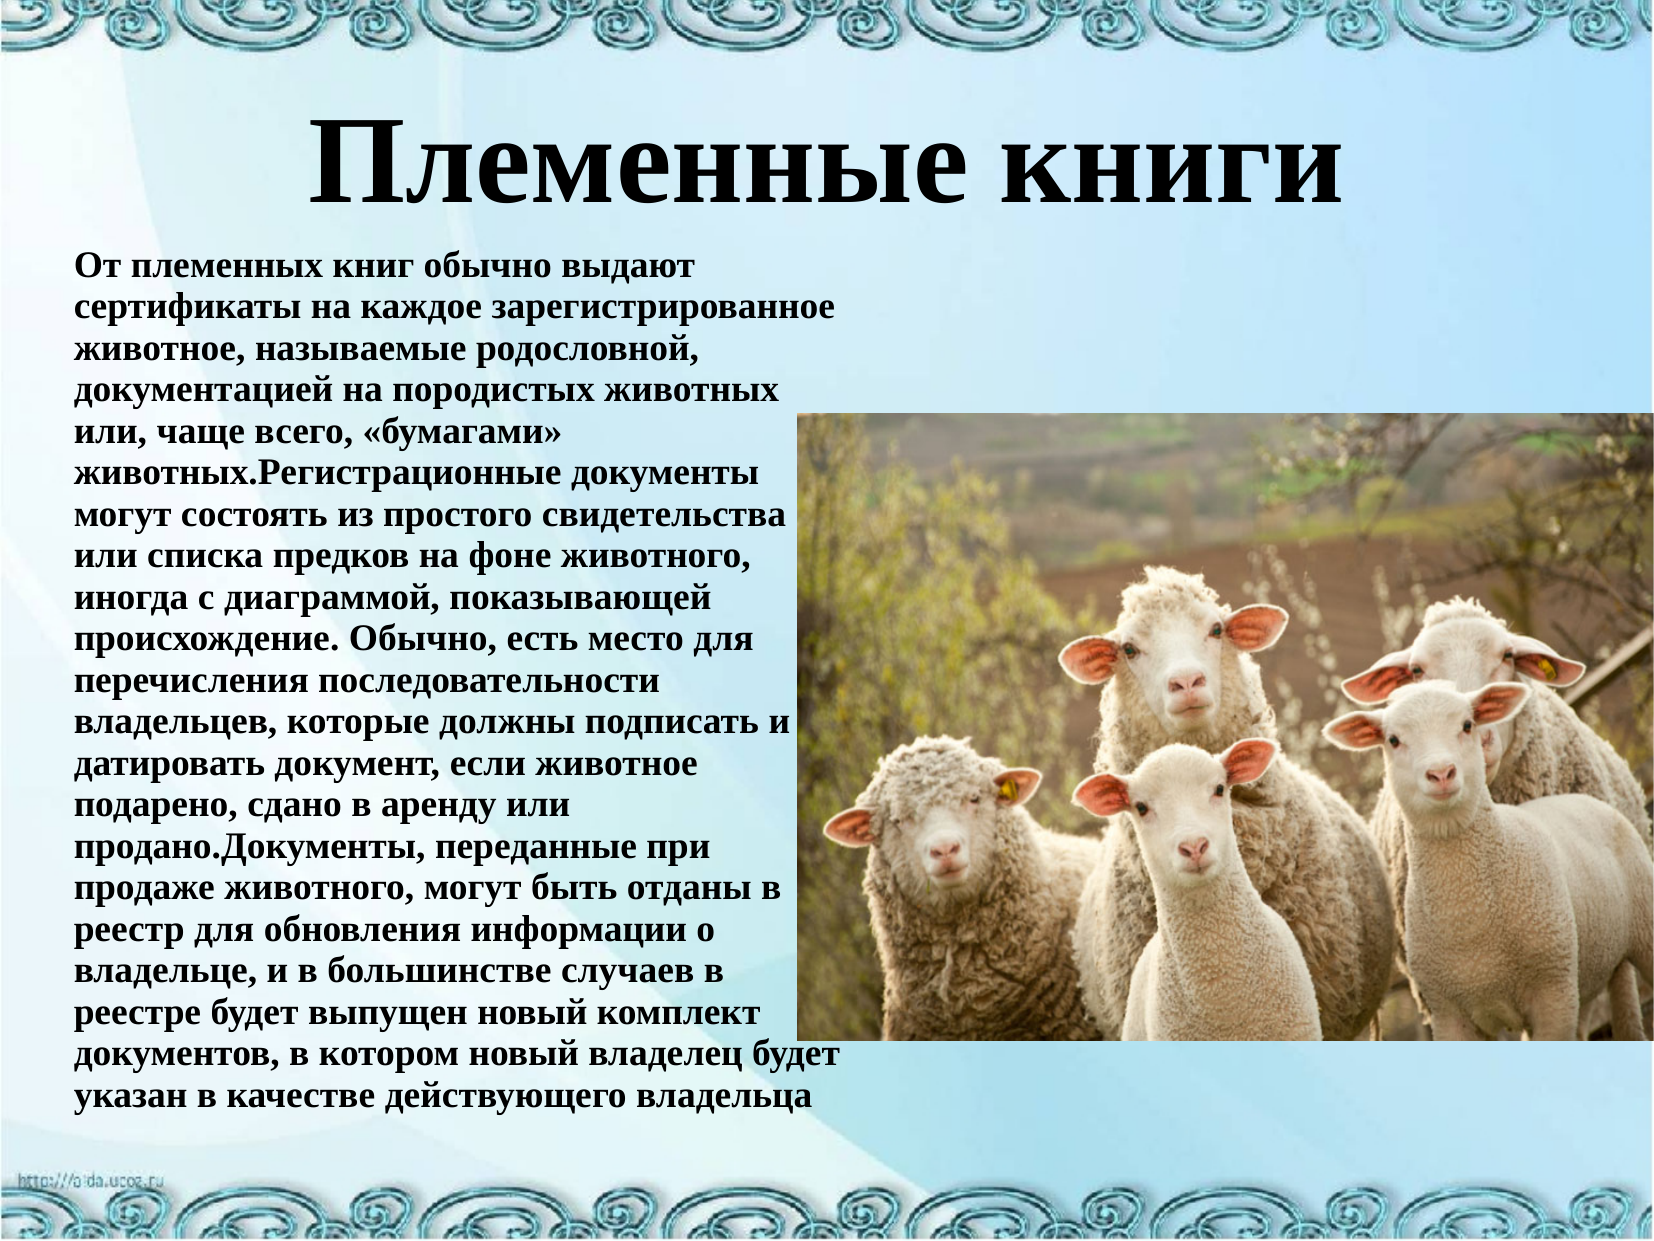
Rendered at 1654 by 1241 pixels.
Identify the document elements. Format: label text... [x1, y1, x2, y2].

text_box От племенных книг обычно выдают сертификаты на каждое зарегистрированное животное, называемые родословной, документацией на породистых животных или, чаще всего, «бумагами» животных.Регистрационные документы могут состоять из простого свидетельства или списка предков на фоне животного, иногда с диаграммой, показывающей происхождение. Обычно, есть место для перечисления последовательности владельцев, которые должны подписать и датировать документ, если животное подарено, сдано в аренду или продано.Документы, переданные при продаже животного, могут быть отданы в реестр для обновления информации о владельце, и в большинстве случаев в реестре будет выпущен новый комплект документов, в котором новый владелец будет указан в качестве действующего владельца [59, 236, 857, 1192]
title Племенные книги [82, 49, 1571, 257]
picture [797, 413, 1654, 1041]
